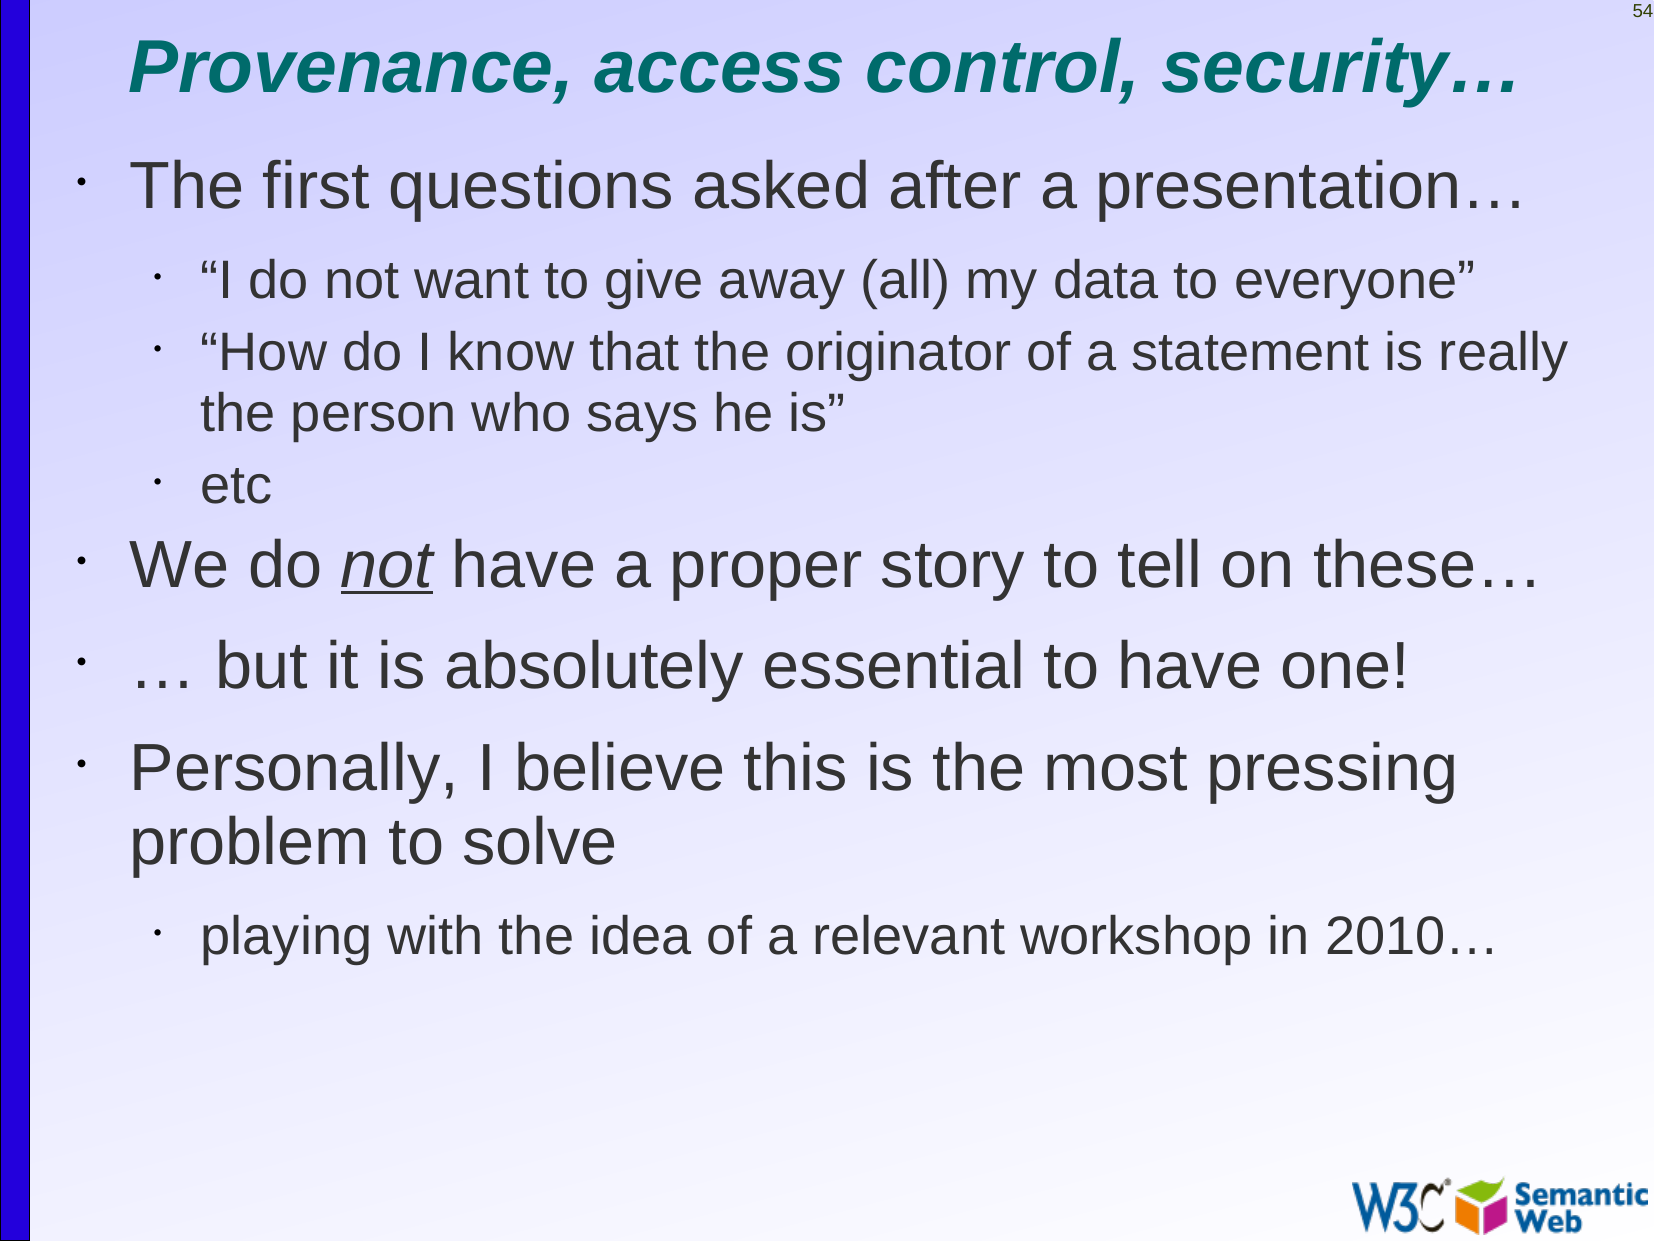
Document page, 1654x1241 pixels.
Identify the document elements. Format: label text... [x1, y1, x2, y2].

title Provenance, access control, security… [0, 5, 1654, 125]
picture [1352, 1175, 1648, 1235]
list The first questions asked after a presentation… “I do not want to give away (all) my data to everyone” “How do I know that the originator of a statement is really the person who says he is” etc We do not have a proper story to tell on these… … but it is absolutely essential to have one! Personally, I believe this is the most pressing problem to solve playing with the idea of a relevant workshop in 2010… [59, 147, 1642, 1134]
